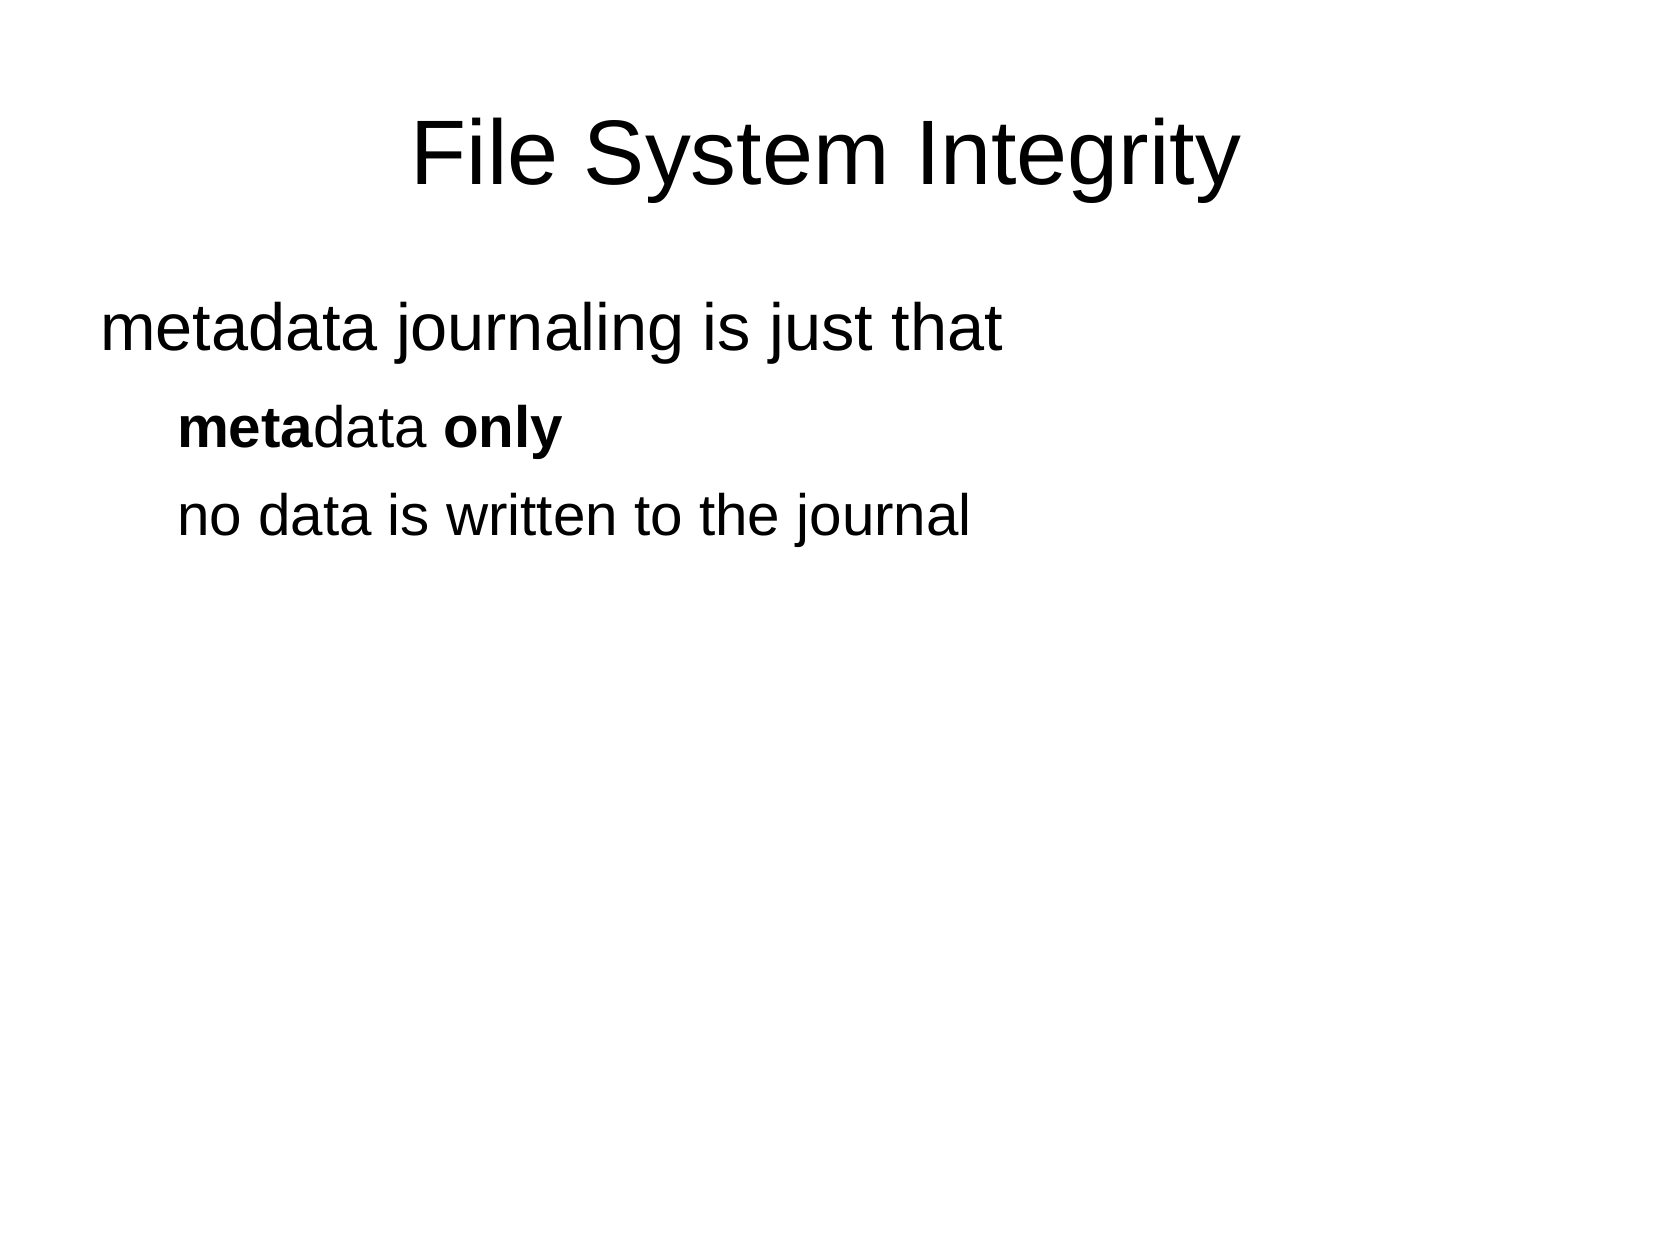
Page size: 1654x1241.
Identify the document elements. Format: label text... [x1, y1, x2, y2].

list metadata journaling is just that metadata only no data is written to the journal [82, 290, 1571, 1094]
title File System Integrity [82, 56, 1571, 250]
